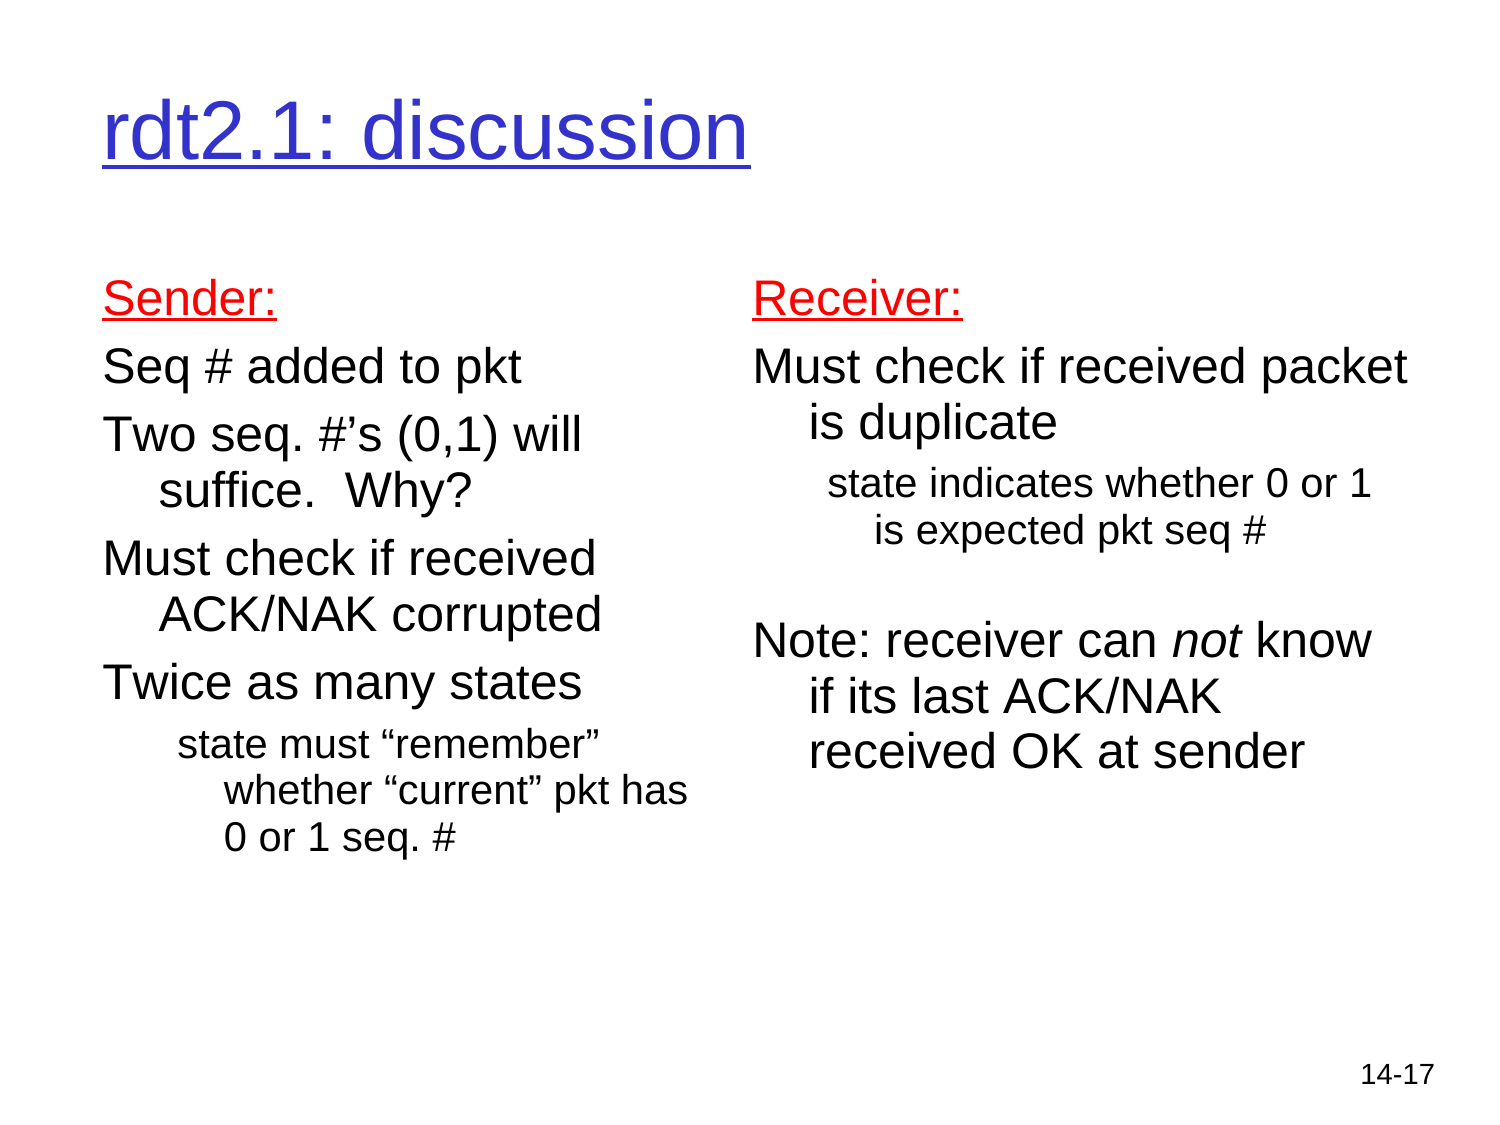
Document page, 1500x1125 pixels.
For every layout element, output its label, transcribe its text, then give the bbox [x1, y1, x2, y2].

list Sender: Seq # added to pkt Two seq. #’s (0,1) will suffice. Why? Must check if received ACK/NAK corrupted Twice as many states state must “remember” whether “current” pkt has 0 or 1 seq. # [87, 262, 713, 1026]
list Receiver: Must check if received packet is duplicate state indicates whether 0 or 1 is expected pkt seq # Note: receiver can not know if its last ACK/NAK received OK at sender [737, 262, 1423, 1026]
title rdt2.1: discussion [87, 37, 1363, 225]
